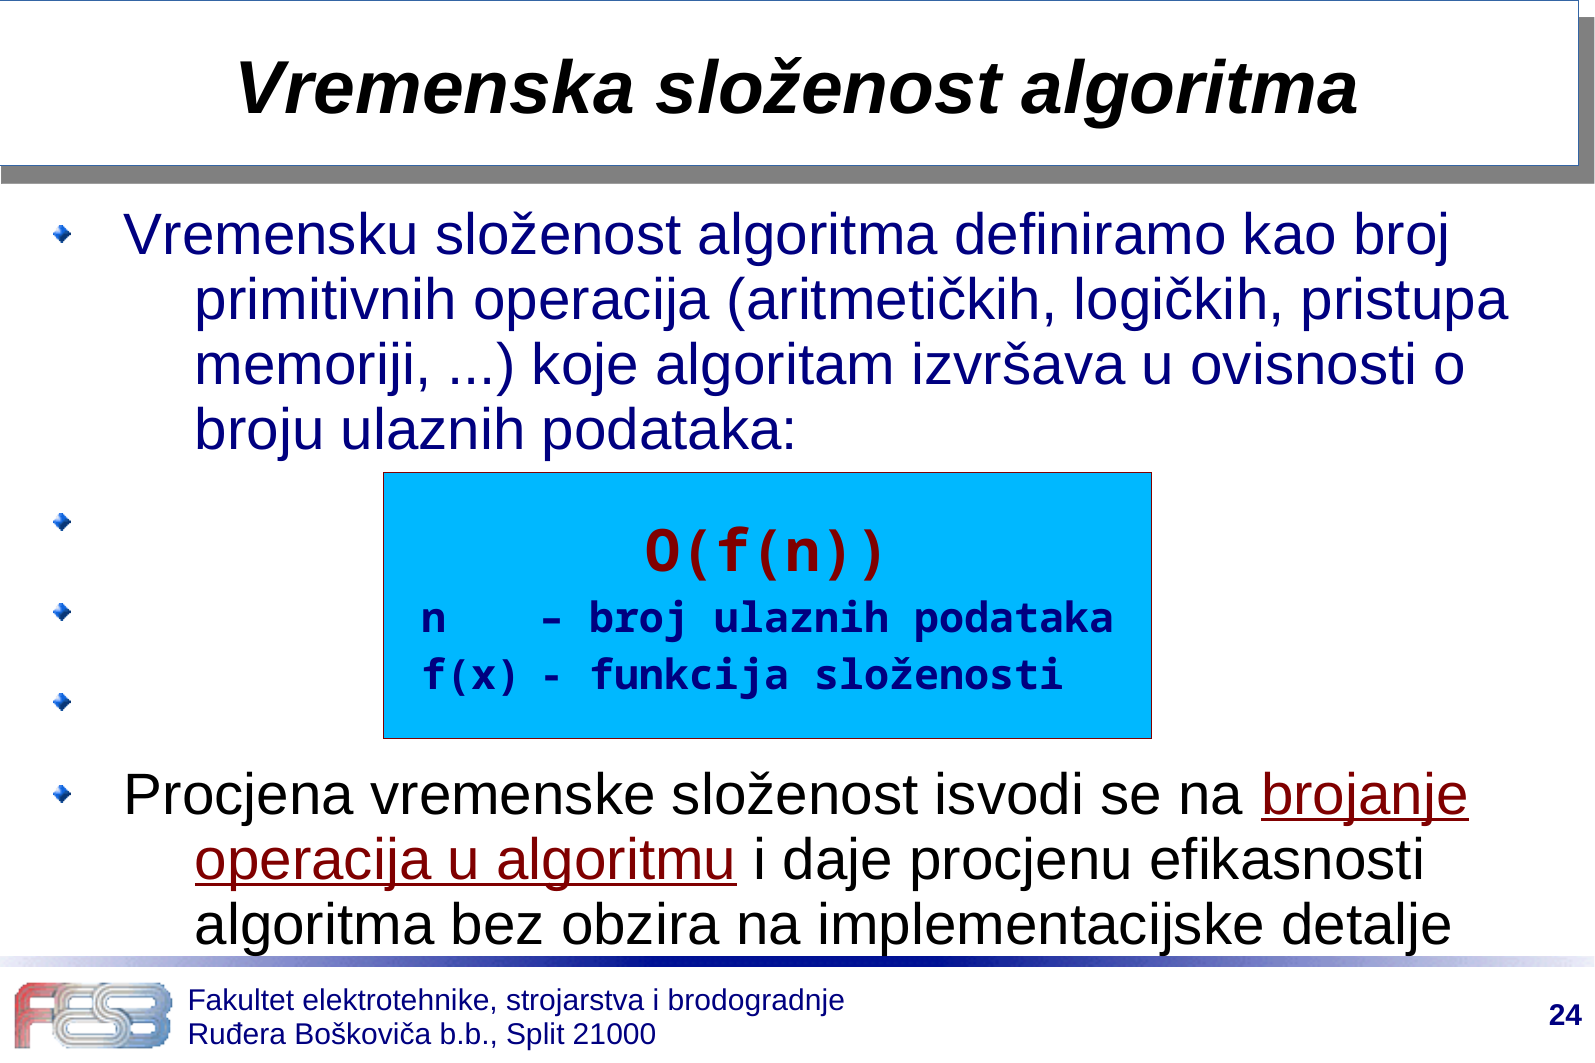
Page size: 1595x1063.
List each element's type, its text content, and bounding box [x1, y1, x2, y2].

title Vremenska složenost algoritma [0, 0, 1595, 175]
picture [0, 956, 1595, 967]
picture [9, 975, 177, 1059]
list Vremensku složenost algoritma definiramo kao broj primitivnih operacija (aritmetičkih, logičkih, pristupa memoriji, ...) koje algoritam izvršava u ovisnosti o broju ulaznih podataka: Procjena vremenske složenost isvodi se na brojanje operacija u algoritmu i daje procjenu efikasnosti algoritma bez obzira na implementacijske detalje [29, 201, 1565, 957]
text_box O(f(n)) n – broj ulaznih podataka f(x) - funkcija složenosti [383, 472, 1152, 739]
